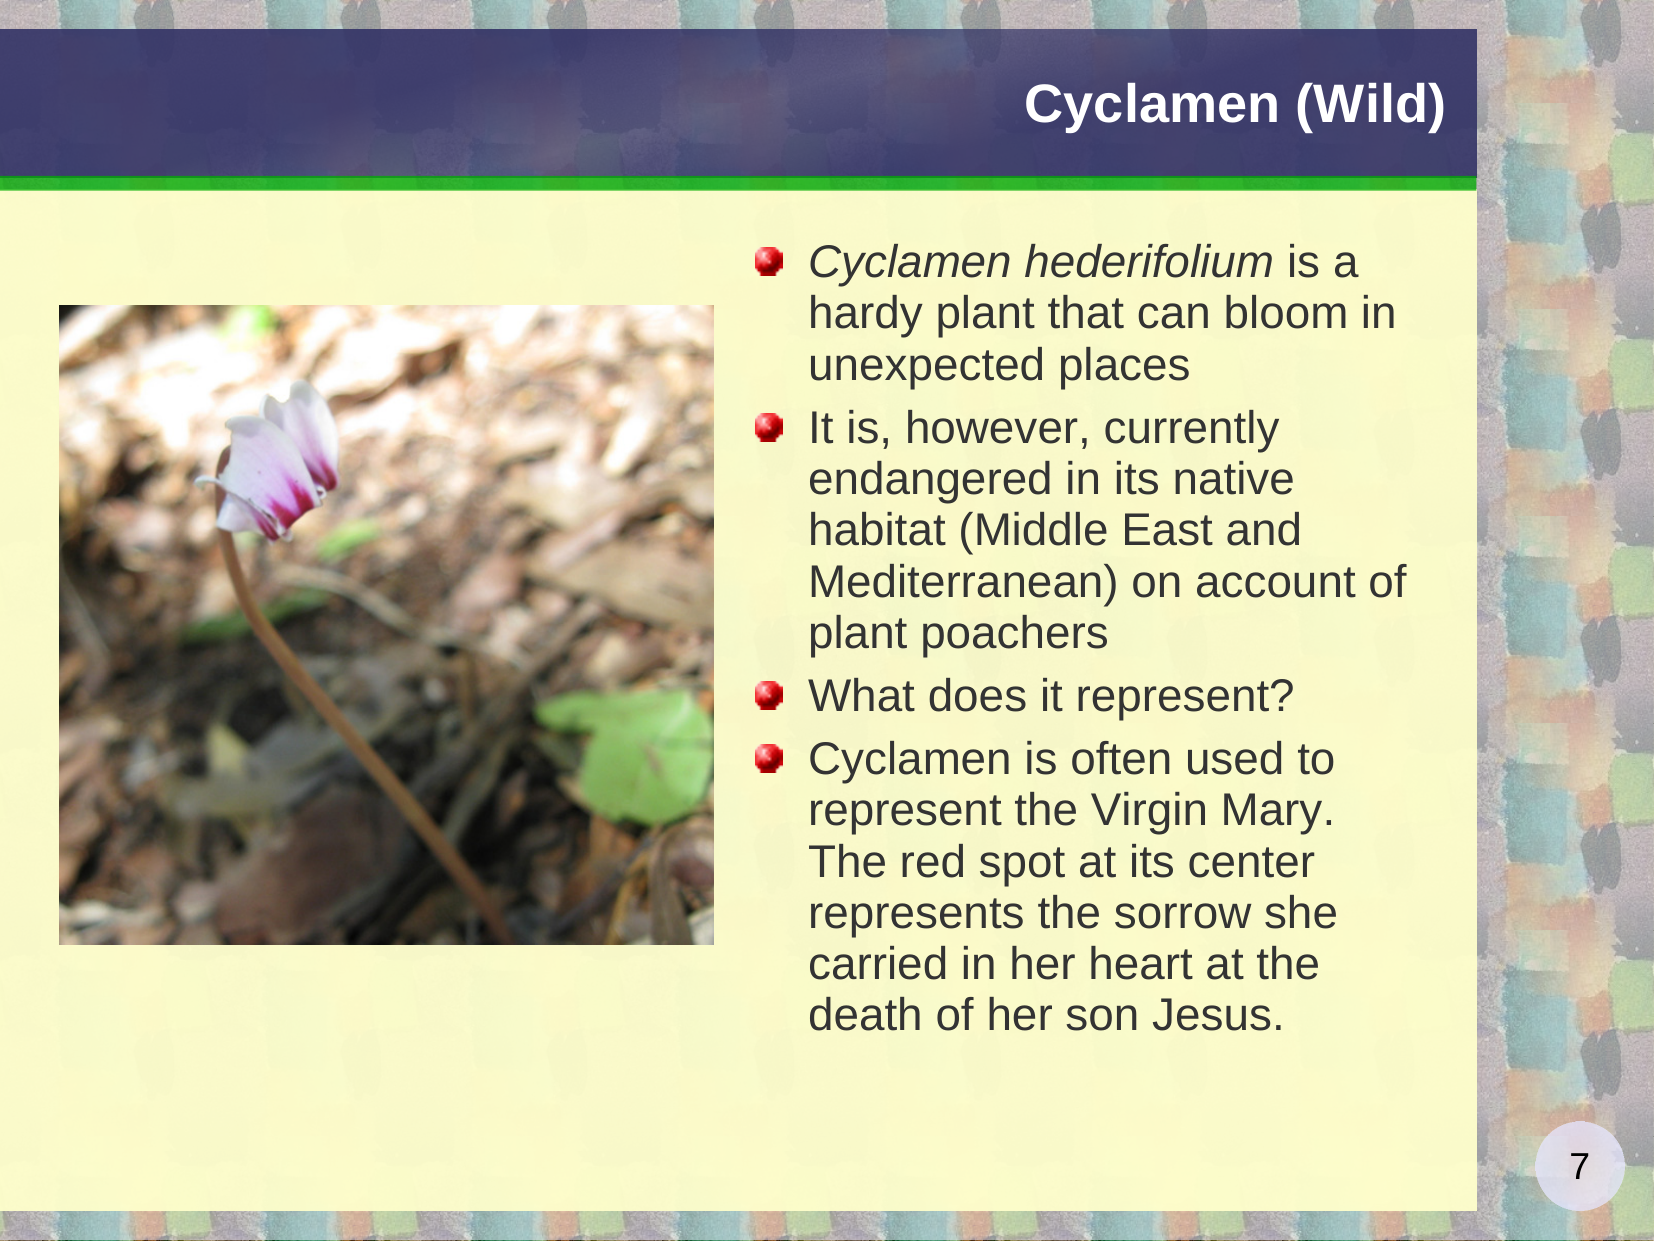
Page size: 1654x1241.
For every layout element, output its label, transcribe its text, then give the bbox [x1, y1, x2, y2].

list Cyclamen hederifolium is a hardy plant that can bloom in unexpected places It is, however, currently endangered in its native habitat (Middle East and Mediterranean) on account of plant poachers What does it represent? Cyclamen is often used to represent the Virgin Mary. The red spot at its center represents the sorrow she carried in her heart at the death of her son Jesus. [755, 236, 1418, 1182]
picture [59, 305, 714, 945]
title Cyclamen (Wild) [29, 59, 1447, 148]
